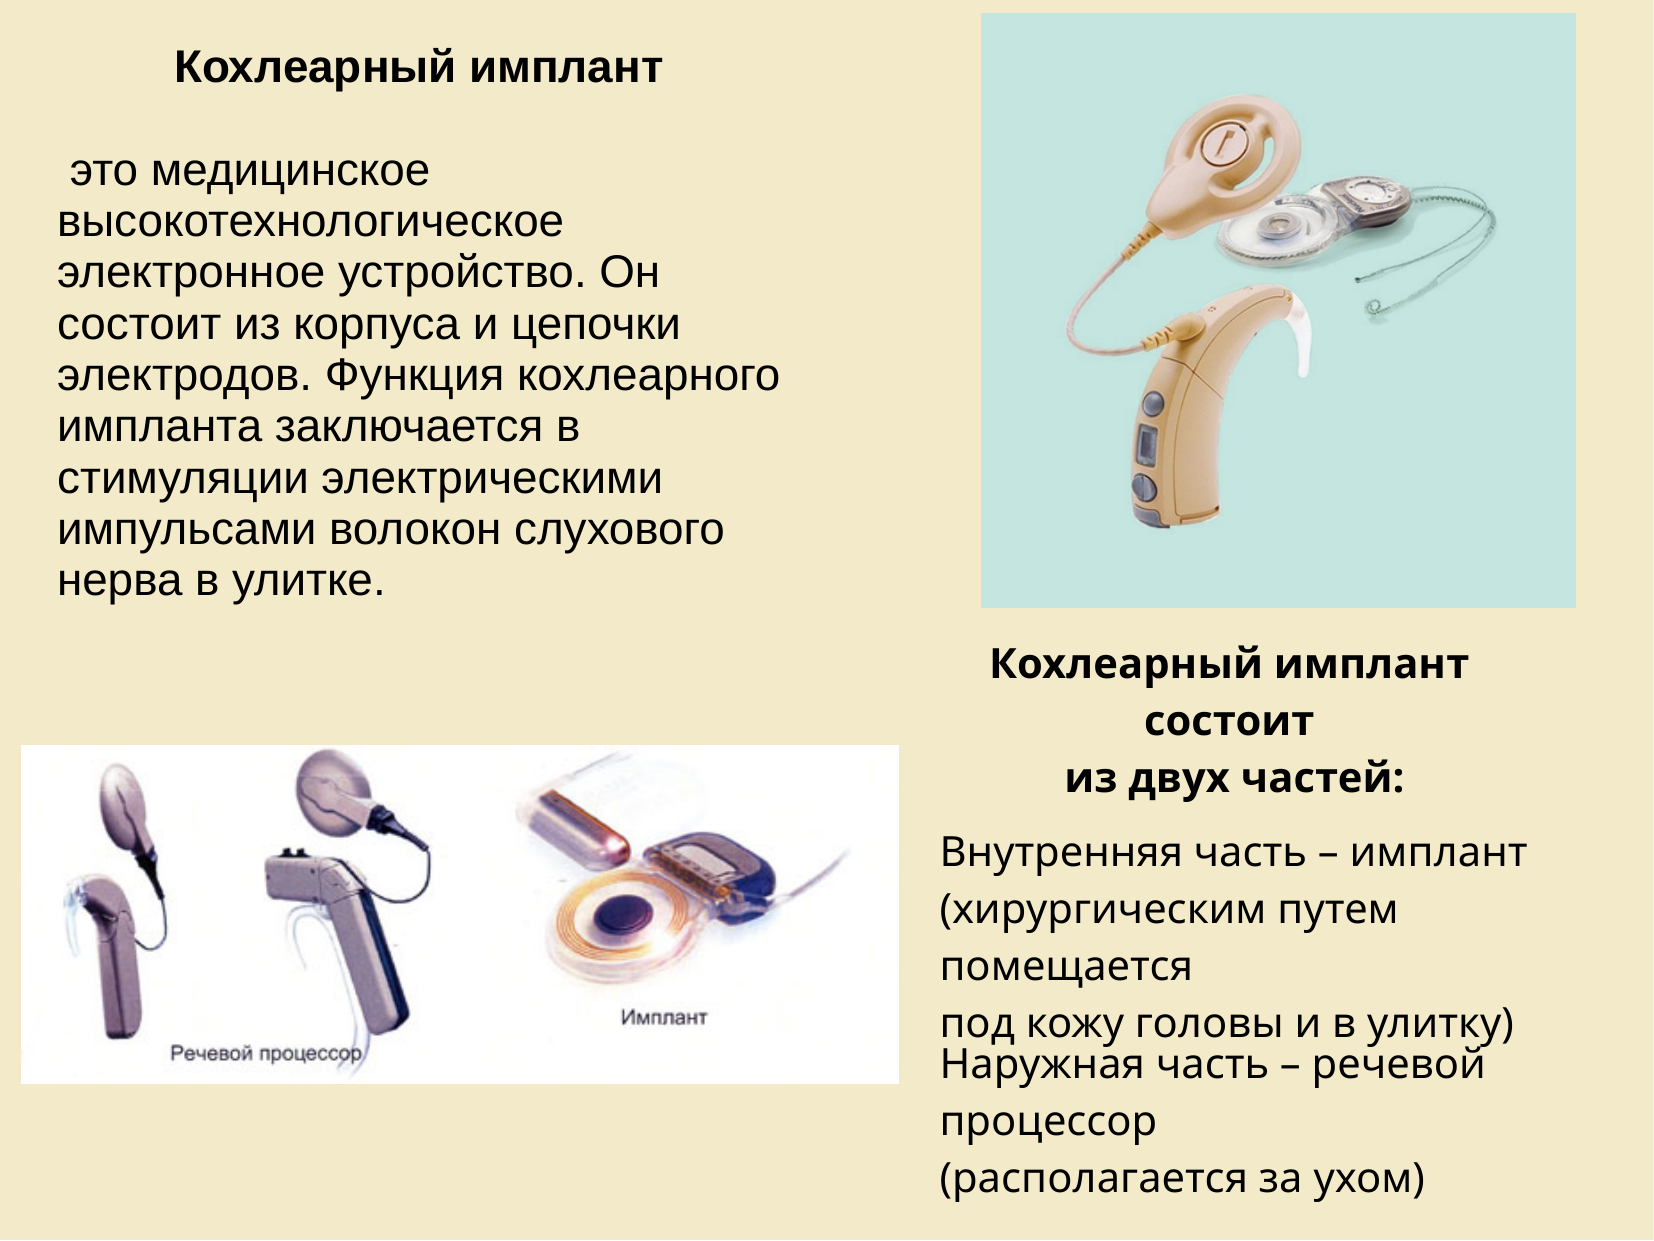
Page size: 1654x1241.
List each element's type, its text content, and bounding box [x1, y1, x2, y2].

text_box Кохлеарный имплант это медицинское высокотехнологическое электронное устройство. Он состоит из корпуса и цепочки электродов. Функция кохлеарного импланта заключается в стимуляции электрическими импульсами волокон слухового нерва в улитке. [42, 34, 798, 745]
text_box Кохлеарный имплант состоит из двух частей: [970, 627, 1489, 813]
text_box Внутренняя часть – имплант (хирургическим путем помещается под кожу головы и в улитку) [925, 815, 1611, 1026]
picture [981, 13, 1576, 608]
picture [21, 745, 899, 1084]
text_box Наружная часть – речевой процессор (располагается за ухом) [925, 1026, 1639, 1213]
